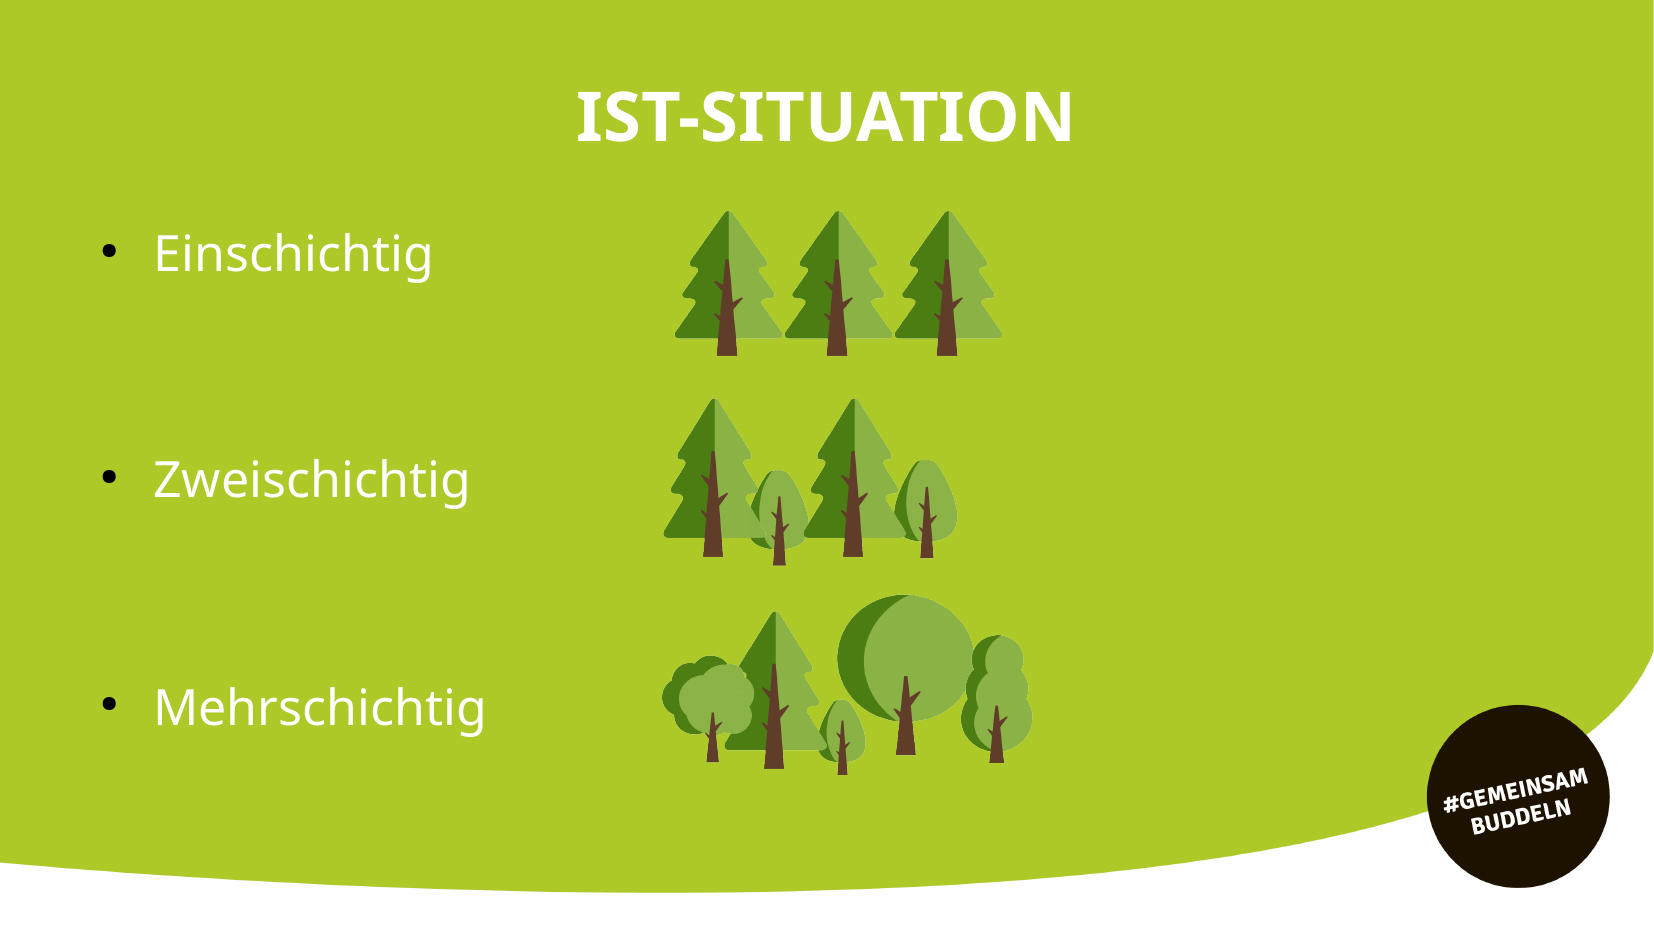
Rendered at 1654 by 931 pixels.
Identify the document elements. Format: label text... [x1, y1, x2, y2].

picture [0, 0, 1654, 931]
list Einschichtig Zweischichtig Mehrschichtig [82, 217, 700, 758]
list Einschichtig Zweischichtig Mehrschichtig [930, 217, 1571, 758]
title IST-SITUATION [82, 37, 1571, 193]
